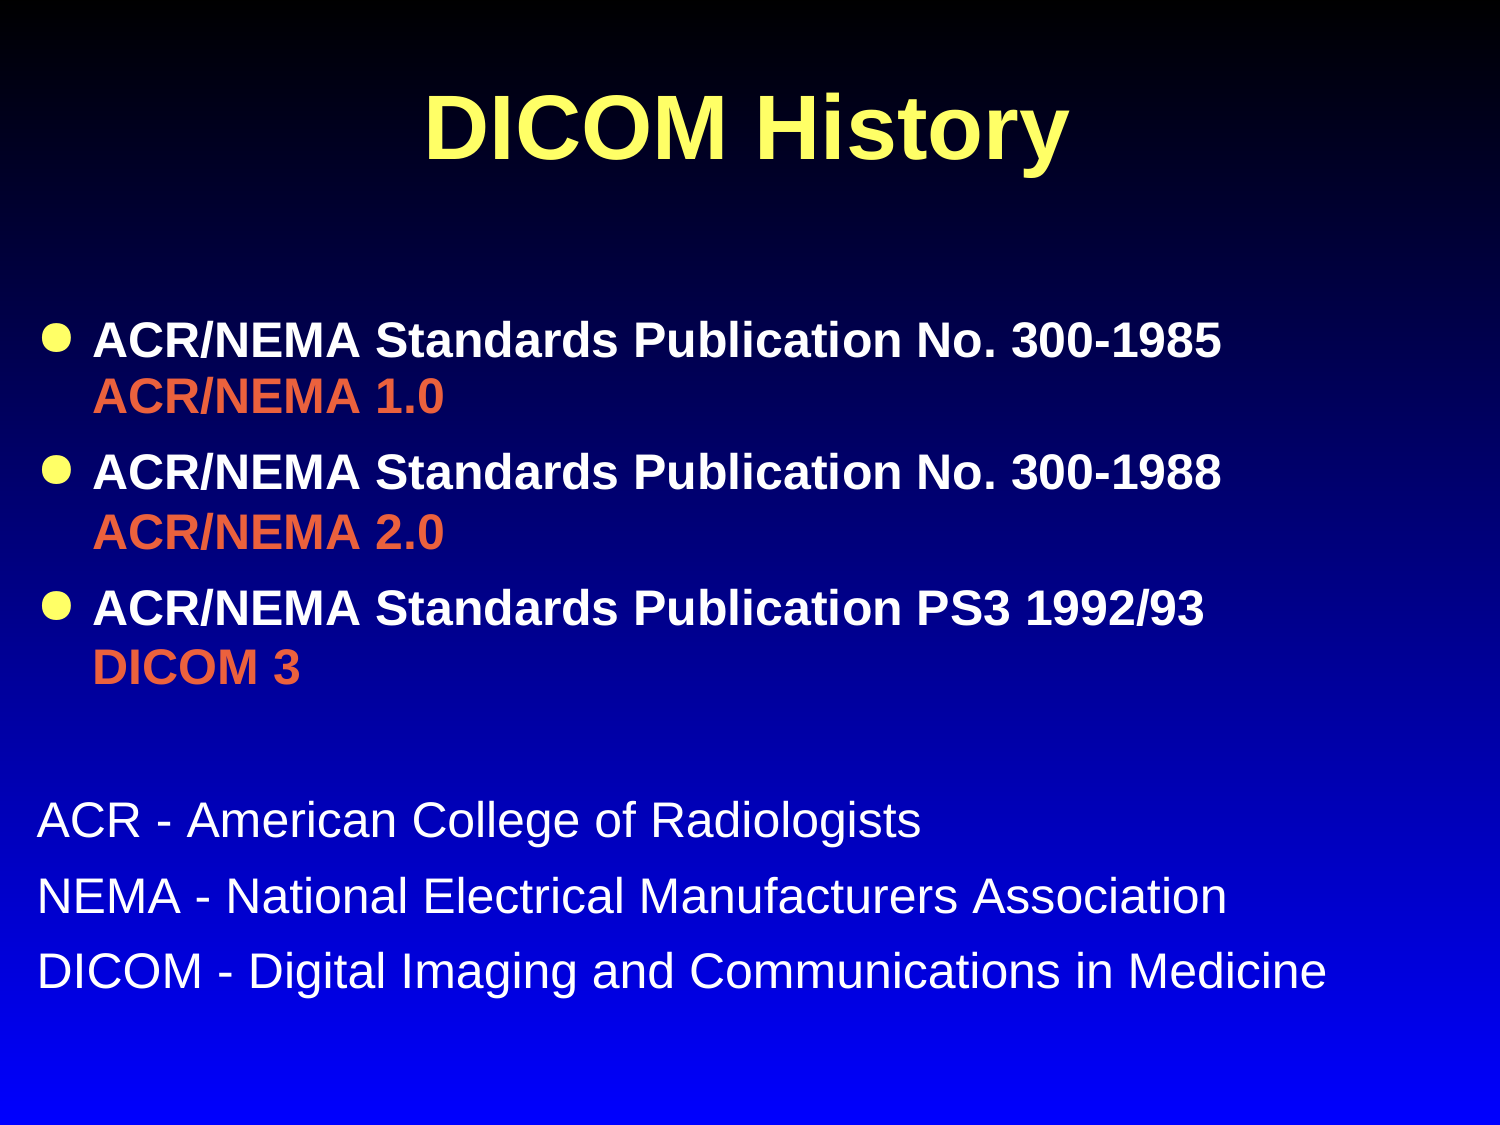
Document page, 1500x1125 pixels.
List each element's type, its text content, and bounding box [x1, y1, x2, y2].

title DICOM History [109, 14, 1385, 242]
list ACR/NEMA Standards Publication No. 300-1985 ACR/NEMA 1.0 ACR/NEMA Standards Publication No. 300-1988 ACR/NEMA 2.0 ACR/NEMA Standards Publication PS3 1992/93 DICOM 3 ACR - American College of Radiologists NEMA - National Electrical Manufacturers Association DICOM - Digital Imaging and Communications in Medicine [36, 312, 1458, 1022]
